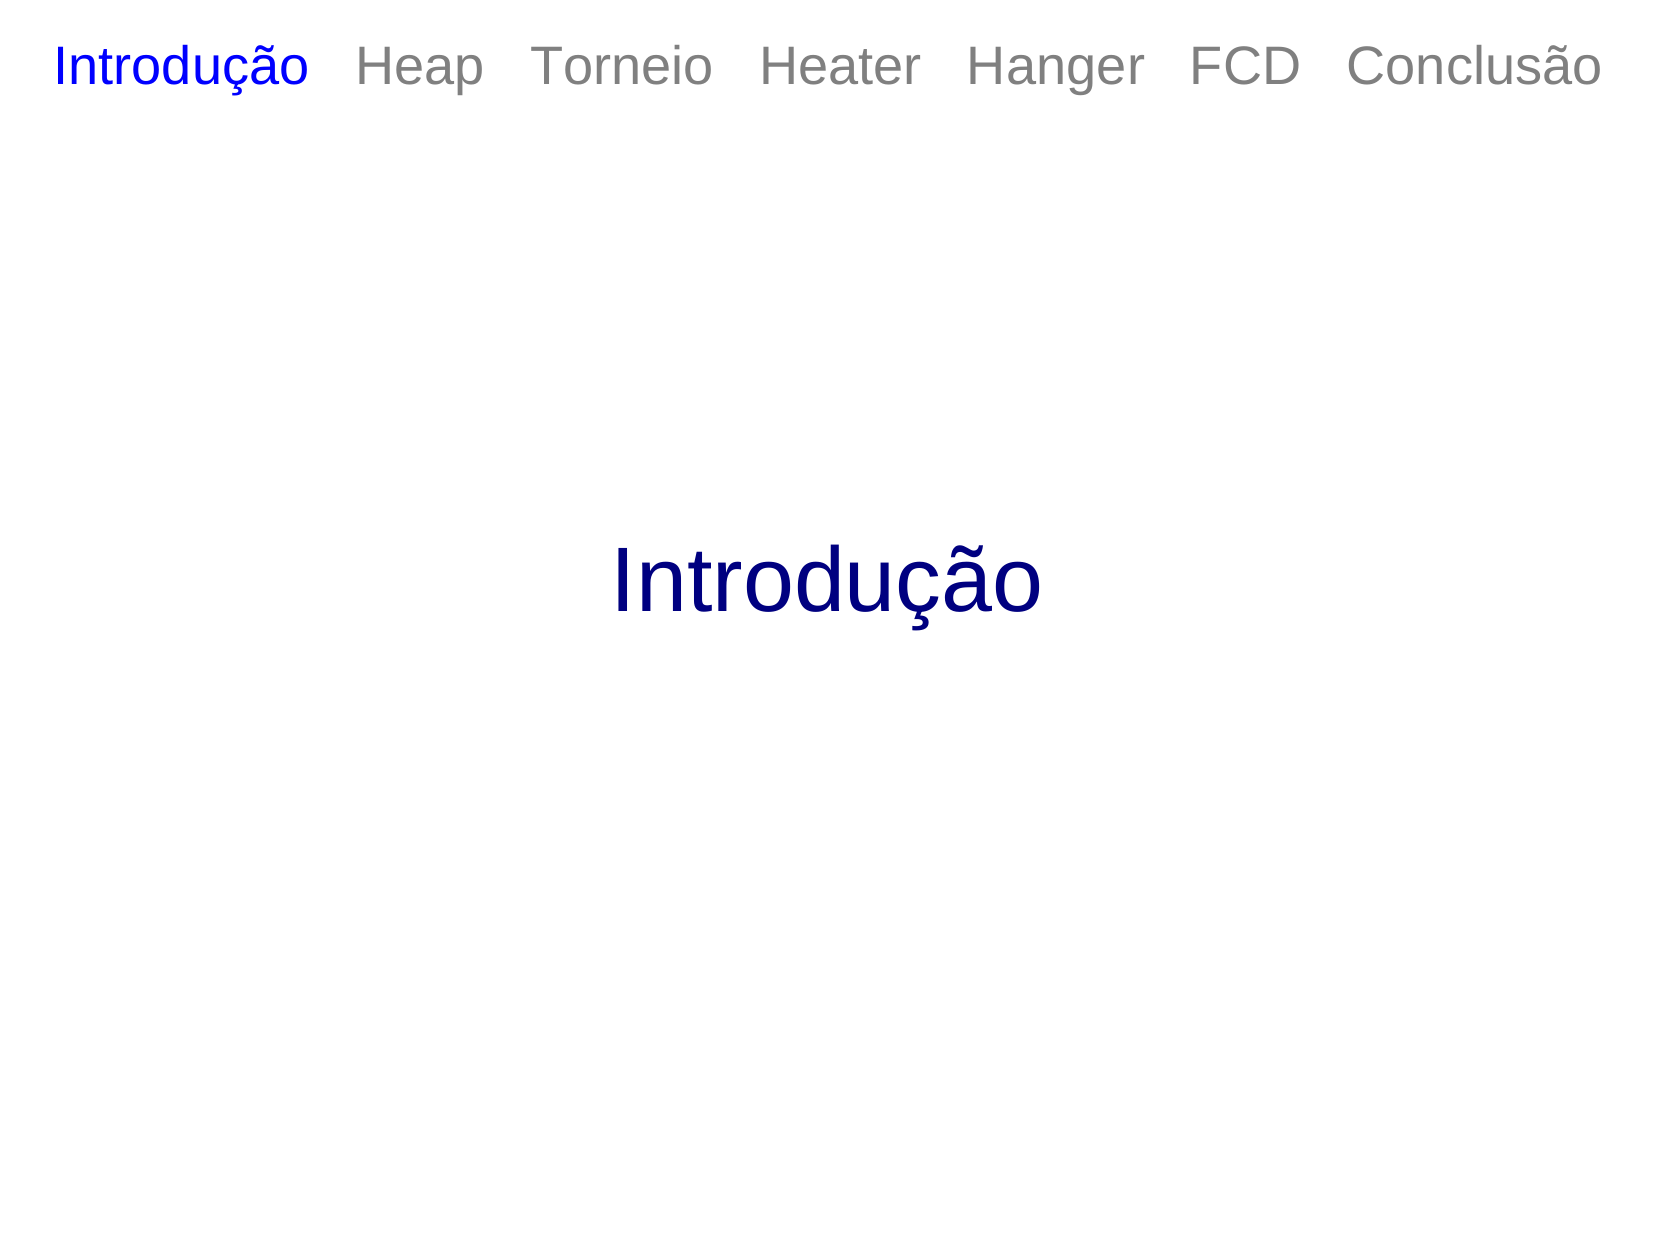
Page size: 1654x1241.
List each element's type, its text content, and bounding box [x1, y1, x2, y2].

title Introdução [121, 475, 1534, 684]
text_box Introdução Heap Torneio Heater Hanger FCD Conclusão [30, 35, 1629, 96]
